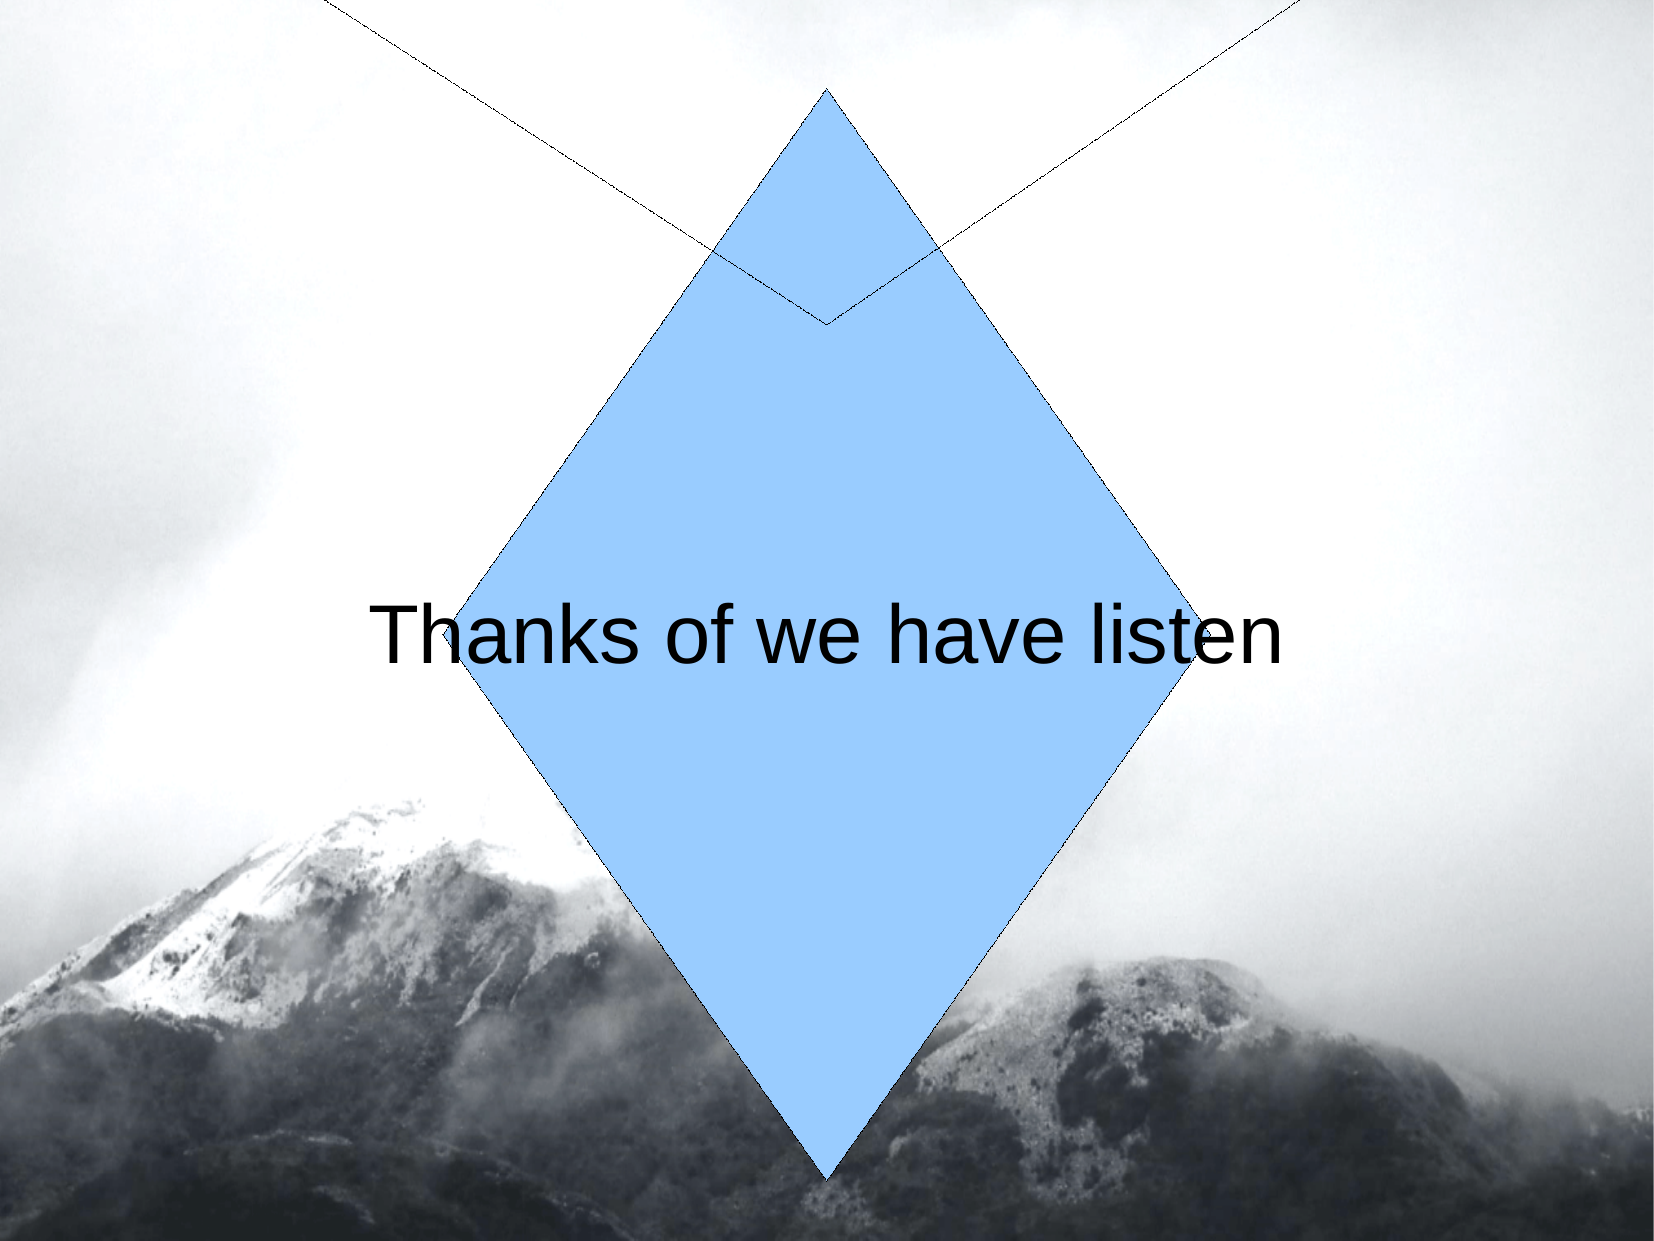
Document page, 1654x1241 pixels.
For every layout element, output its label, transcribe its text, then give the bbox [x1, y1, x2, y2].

text_box Thanks of we have listen [453, 88, 1202, 1182]
picture [0, 0, 1654, 1241]
